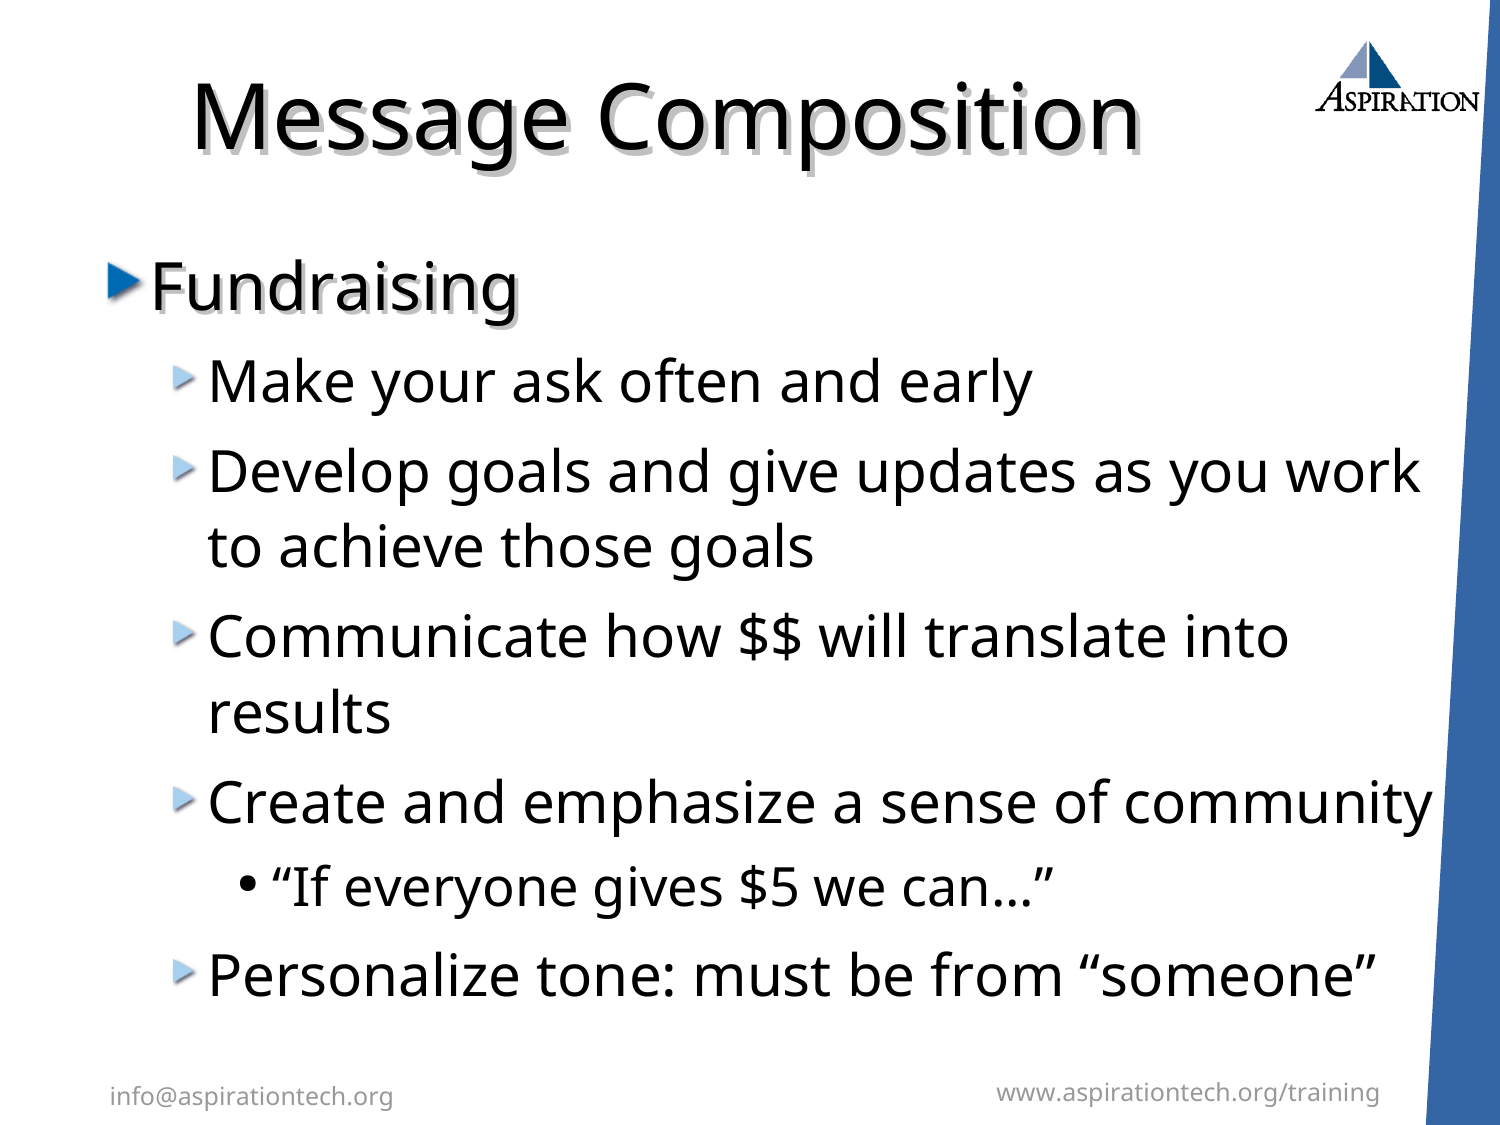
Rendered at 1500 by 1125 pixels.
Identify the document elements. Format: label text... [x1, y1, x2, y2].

list Fundraising Make your ask often and early Develop goals and give updates as you work to achieve those goals Communicate how $$ will translate into results Create and emphasize a sense of community “If everyone gives $5 we can...” Personalize tone: must be from “someone” [49, 238, 1447, 933]
picture [1315, 41, 1480, 120]
picture [171, 956, 200, 989]
title Message Composition [49, 19, 1284, 206]
